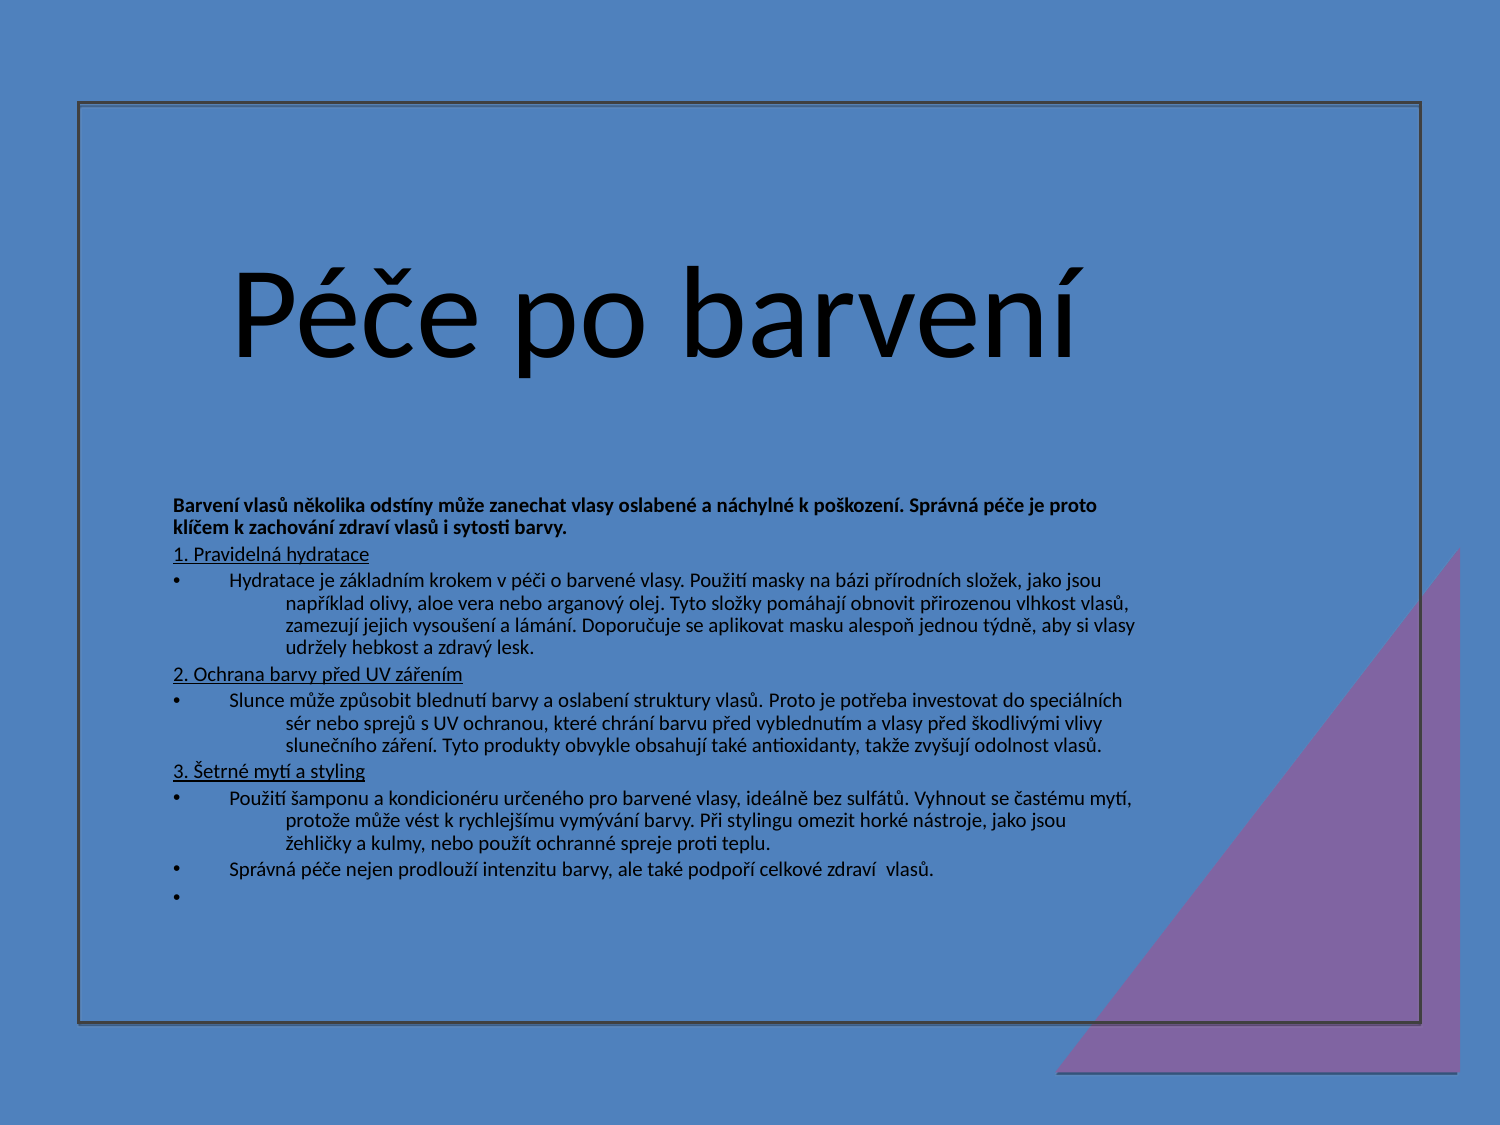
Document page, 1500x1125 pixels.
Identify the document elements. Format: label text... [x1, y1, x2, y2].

title Péče po barvení [158, 172, 1152, 438]
text_box [0, 0, 1500, 1125]
list Barvení vlasů několika odstíny může zanechat vlasy oslabené a náchylné k poškození. Správná péče je proto klíčem k zachování zdraví vlasů i sytosti barvy. 1. Pravidelná hydratace Hydratace je základním krokem v péči o barvené vlasy. Použití masky na bázi přírodních složek, jako jsou například olivy, aloe vera nebo arganový olej. Tyto složky pomáhají obnovit přirozenou vlhkost vlasů, zamezují jejich vysoušení a lámání. Doporučuje se aplikovat masku alespoň jednou týdně, aby si vlasy udržely hebkost a zdravý lesk. 2. Ochrana barvy před UV zářením Slunce může způsobit blednutí barvy a oslabení struktury vlasů. Proto je potřeba investovat do speciálních sér nebo sprejů s UV ochranou, které chrání barvu před vyblednutím a vlasy před škodlivými vlivy slunečního záření. Tyto produkty obvykle obsahují také antioxidanty, takže zvyšují odolnost vlasů. 3. Šetrné mytí a styling Použití šamponu a kondicionéru určeného pro barvené vlasy, ideálně bez sulfátů. Vyhnout se častému mytí, protože může vést k rychlejšímu vymývání barvy. Při stylingu omezit horké nástroje, jako jsou žehličky a kulmy, nebo použít ochranné spreje proti teplu. Správná péče nejen prodlouží intenzitu barvy, ale také podpoří celkové zdraví vlasů. [158, 487, 1152, 947]
